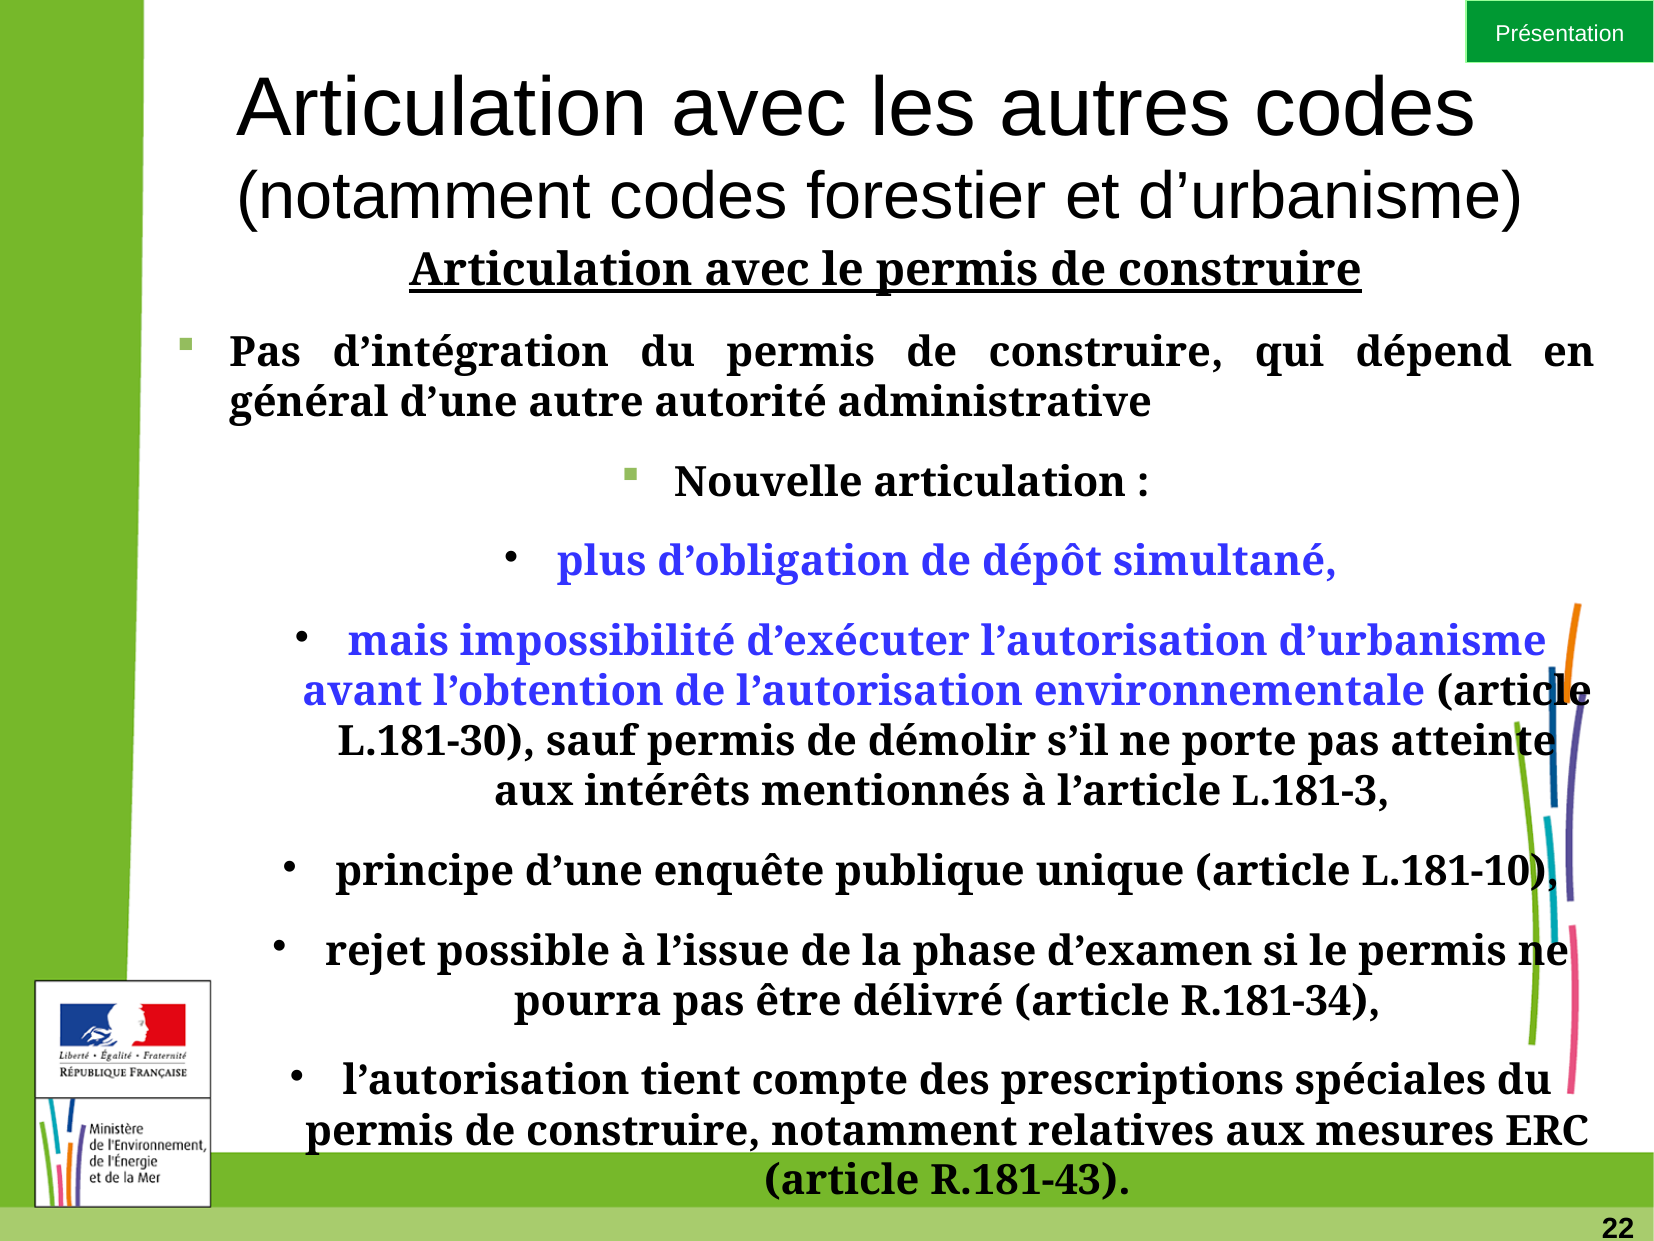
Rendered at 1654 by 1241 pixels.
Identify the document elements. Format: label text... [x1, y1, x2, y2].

title Articulation avec les autres codes (notamment codes forestier et d’urbanisme) [165, 35, 1654, 243]
text_box Articulation avec le permis de construire Pas d’intégration du permis de construire, qui dépend en général d’une autre autorité administrative Nouvelle articulation : plus d’obligation de dépôt simultané, mais impossibilité d’exécuter l’autorisation d’urbanisme avant l’obtention de l’autorisation environnementale (article L.181-30), sauf permis de démolir s’il ne porte pas atteinte aux intérêts mentionnés à l’article L.181-3, principe d’une enquête publique unique (article L.181-10), rejet possible à l’issue de la phase d’examen si le permis ne pourra pas être délivré (article R.181-34), l’autorisation tient compte des prescriptions spéciales du permis de construire, notamment relatives aux mesures ERC (article R.181-43). [158, 236, 1595, 1223]
text_box Présentation [1466, 0, 1654, 63]
picture [0, 0, 1654, 1241]
